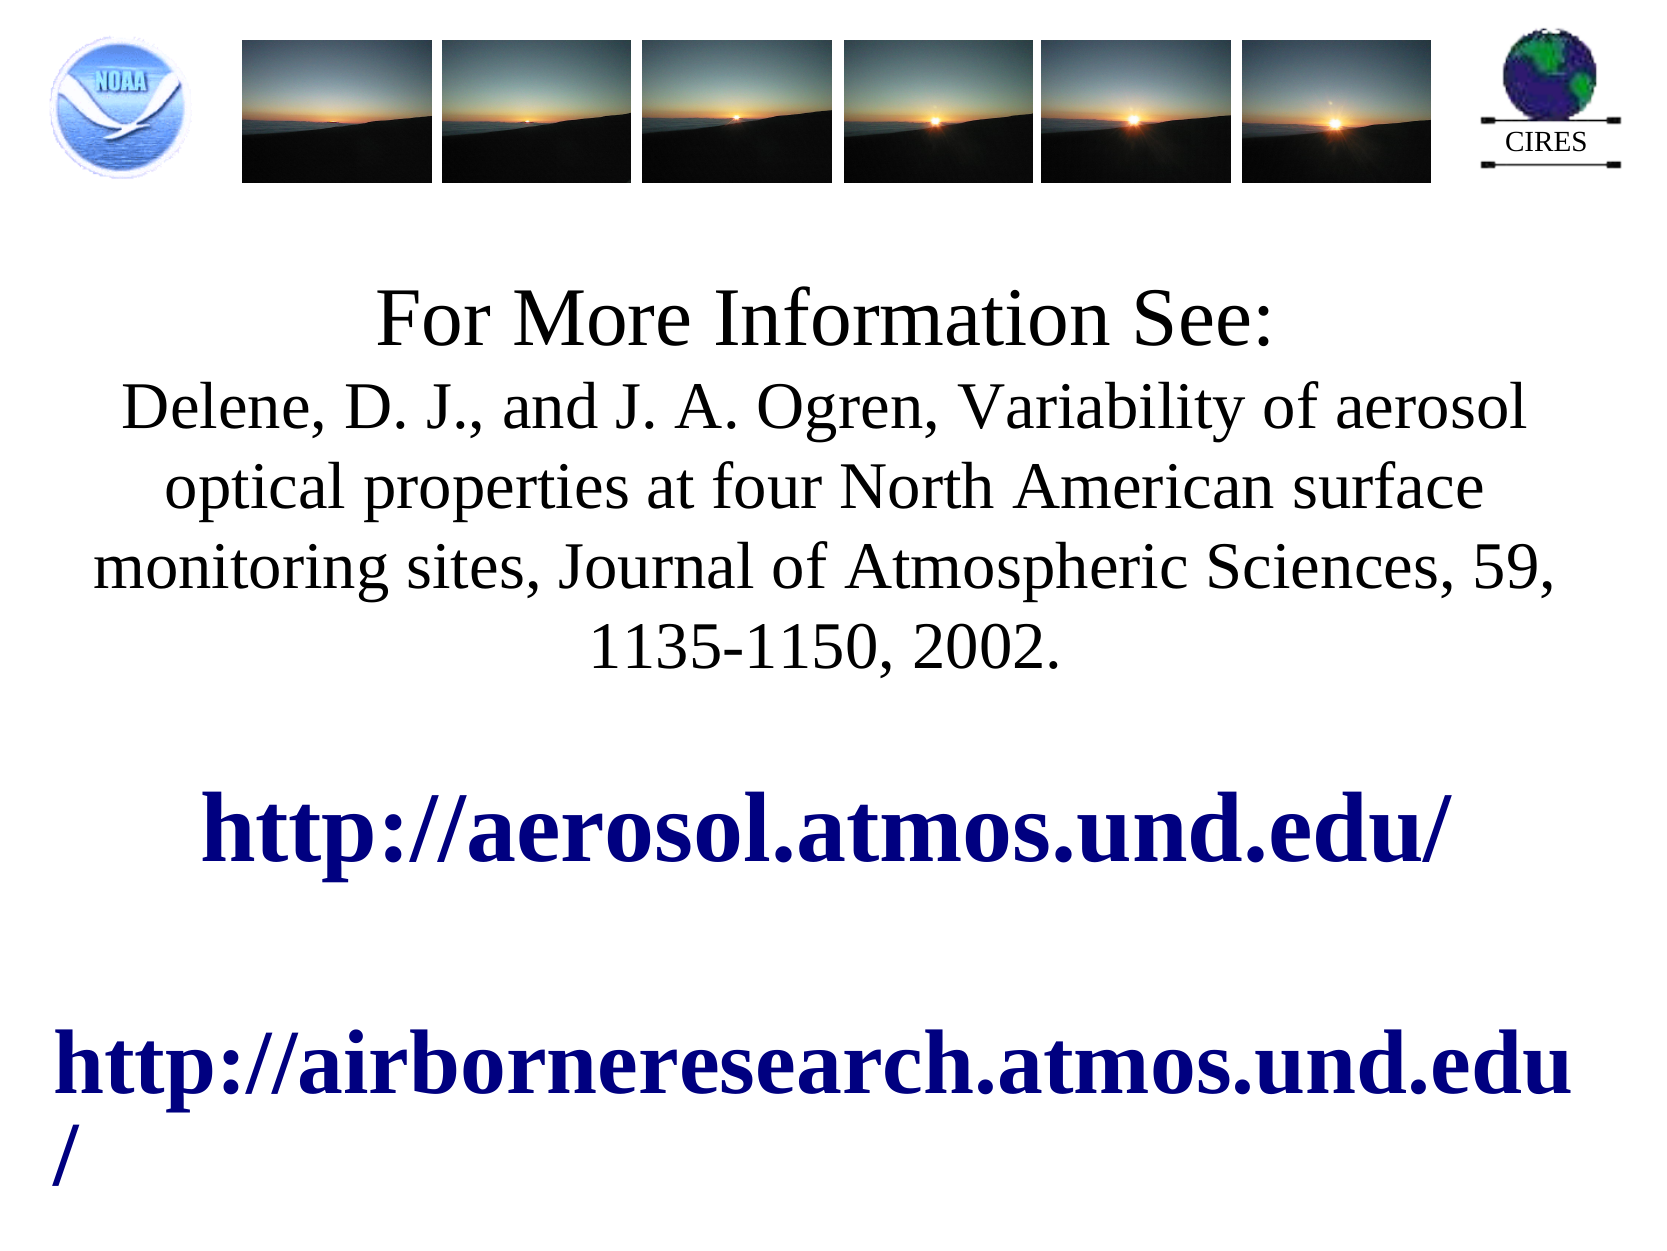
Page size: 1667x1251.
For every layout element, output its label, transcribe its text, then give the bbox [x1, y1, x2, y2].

picture [242, 40, 432, 183]
picture [442, 40, 631, 183]
text_box For More Information See: Delene, D. J., and J. A. Ogren, Variability of aerosol optical properties at four North American surface monitoring sites, Journal of Atmospheric Sciences, 59, 1135-1150, 2002. http://aerosol.atmos.und.edu/ http://airborneresearch.atmos.und.edu/ [38, 254, 1614, 1120]
picture [38, 24, 206, 193]
picture [1041, 40, 1231, 183]
picture [642, 40, 832, 183]
picture [1242, 40, 1431, 183]
text_box CIRES [1490, 115, 1643, 166]
picture [844, 40, 1033, 183]
picture [1469, 24, 1627, 184]
